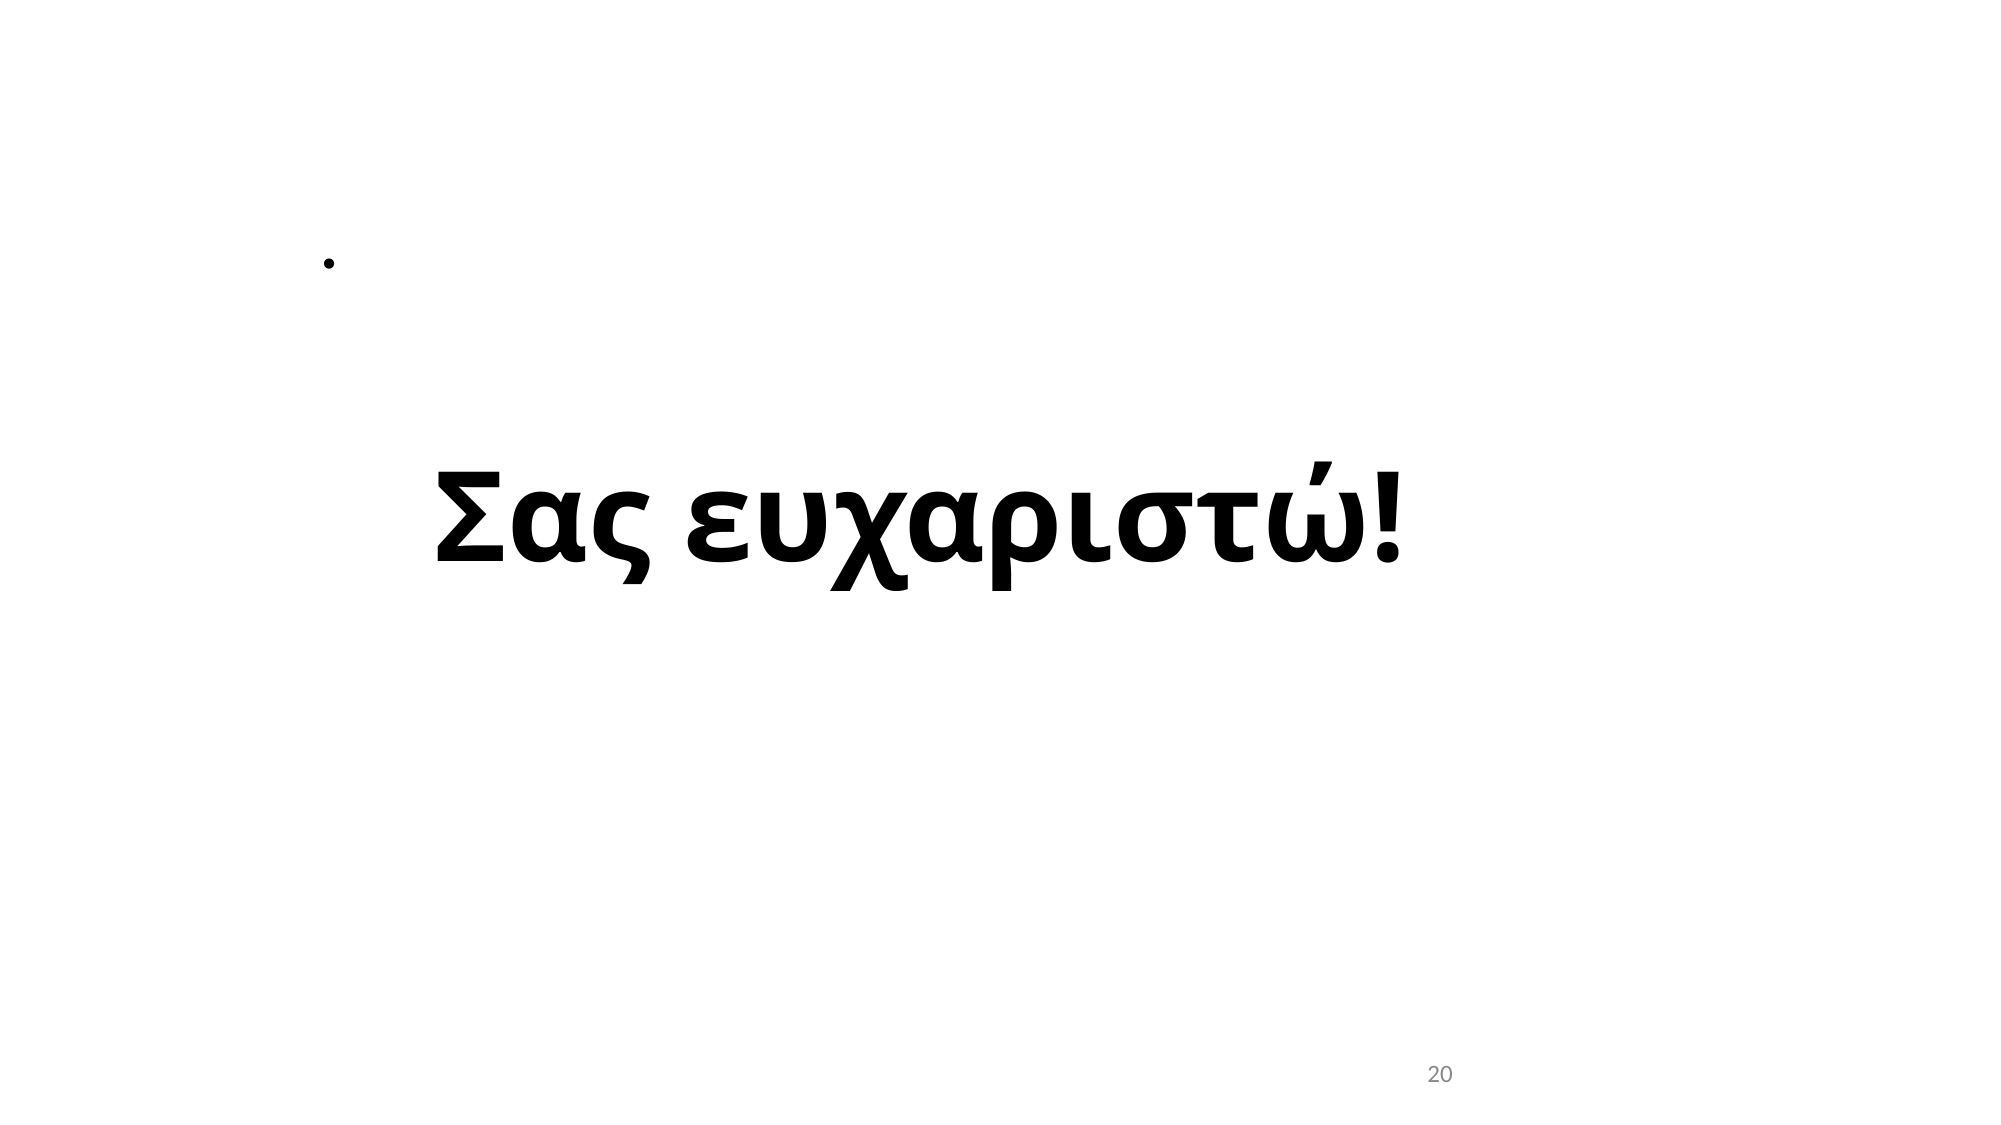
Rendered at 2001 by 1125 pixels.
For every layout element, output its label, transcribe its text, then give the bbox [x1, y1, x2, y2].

text_box [307, 233, 1651, 385]
title Σας ευχαριστώ! [153, 308, 1687, 734]
text_box [1412, 1042, 1863, 1103]
